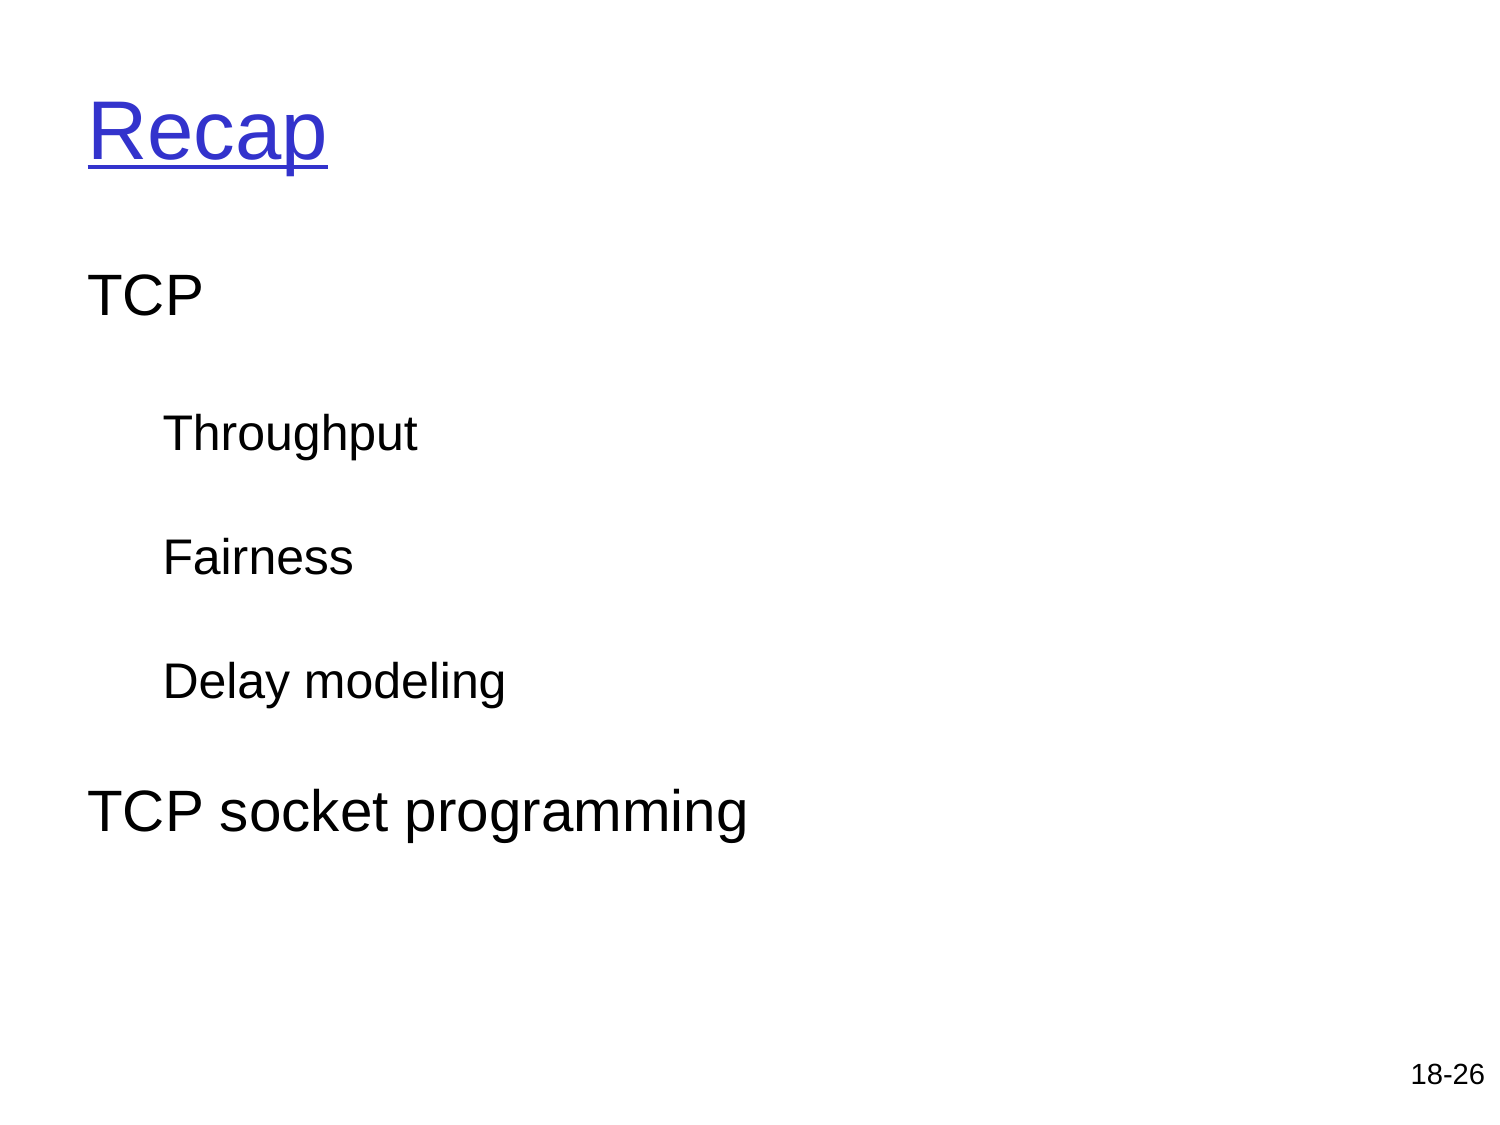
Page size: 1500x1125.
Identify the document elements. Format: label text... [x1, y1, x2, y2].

list TCP Throughput Fairness Delay modeling TCP socket programming [87, 262, 1363, 1026]
title Recap [87, 23, 1363, 239]
